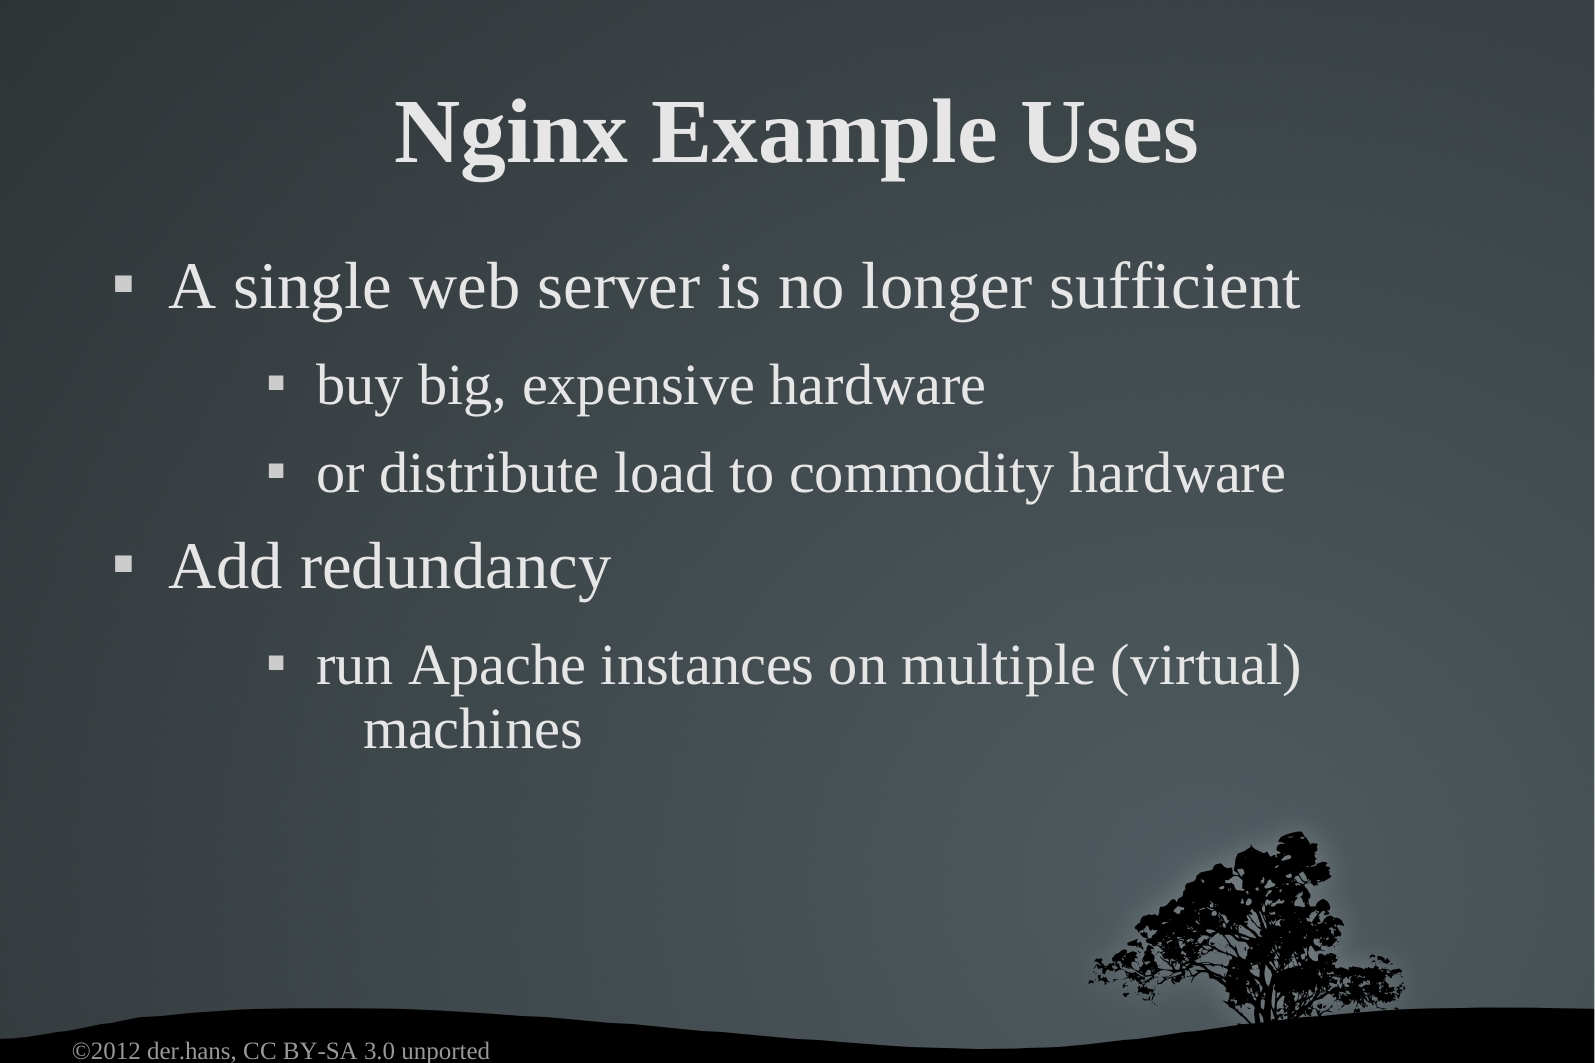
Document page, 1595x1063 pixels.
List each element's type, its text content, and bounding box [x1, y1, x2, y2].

list A single web server is no longer sufficient buy big, expensive hardware or distribute load to commodity hardware Add redundancy run Apache instances on multiple (virtual) machines [79, 248, 1515, 936]
title Nginx Example Uses [79, 49, 1515, 213]
picture [0, 0, 1595, 1063]
picture [430, 1049, 435, 1058]
